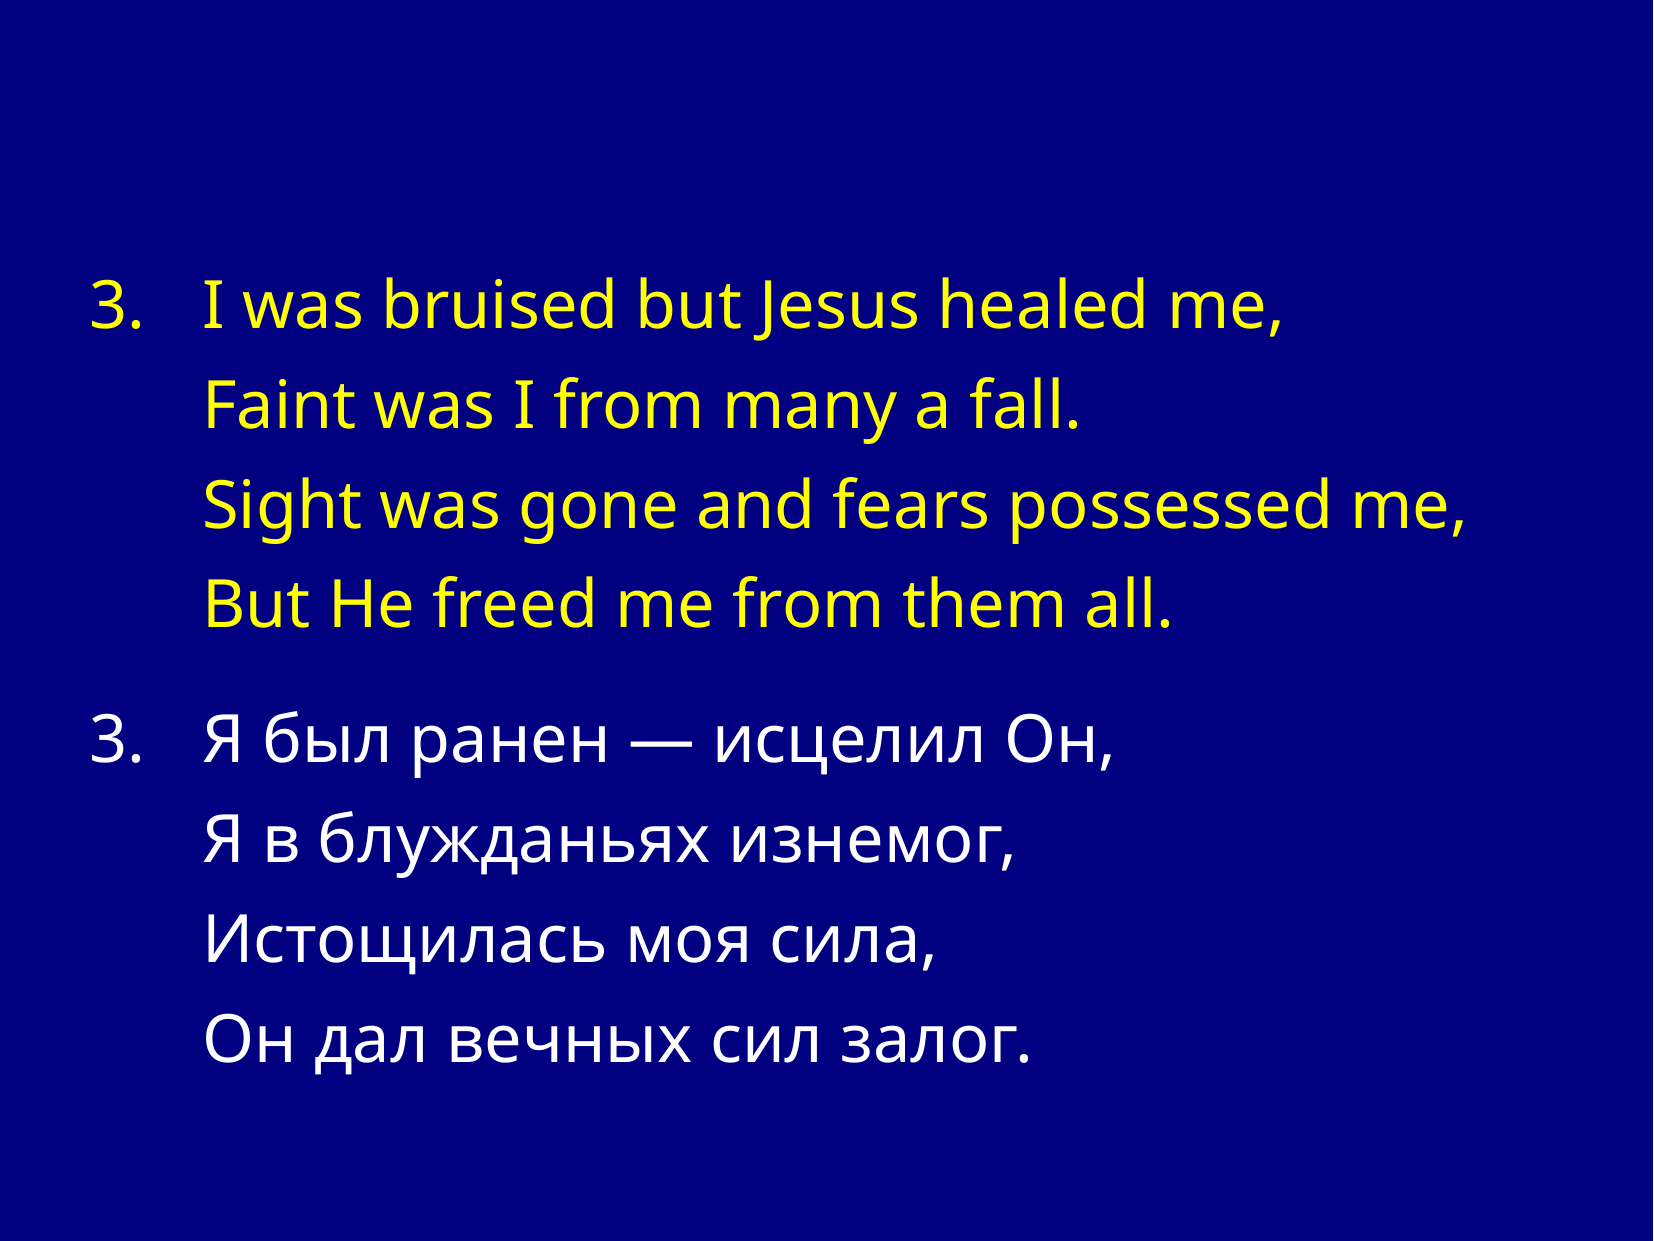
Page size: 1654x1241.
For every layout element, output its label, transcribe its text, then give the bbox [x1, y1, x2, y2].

text_box 3. I was bruised but Jesus healed me, Faint was I from many a fall. Sight was gone and fears possessed me, But He freed me from them all. [75, 150, 1653, 638]
text_box 3. Я был ранен — исцелил Он, Я в блужданьях изнемог, Истощилась моя сила, Он дал вечных сил залог. [75, 675, 1576, 1163]
